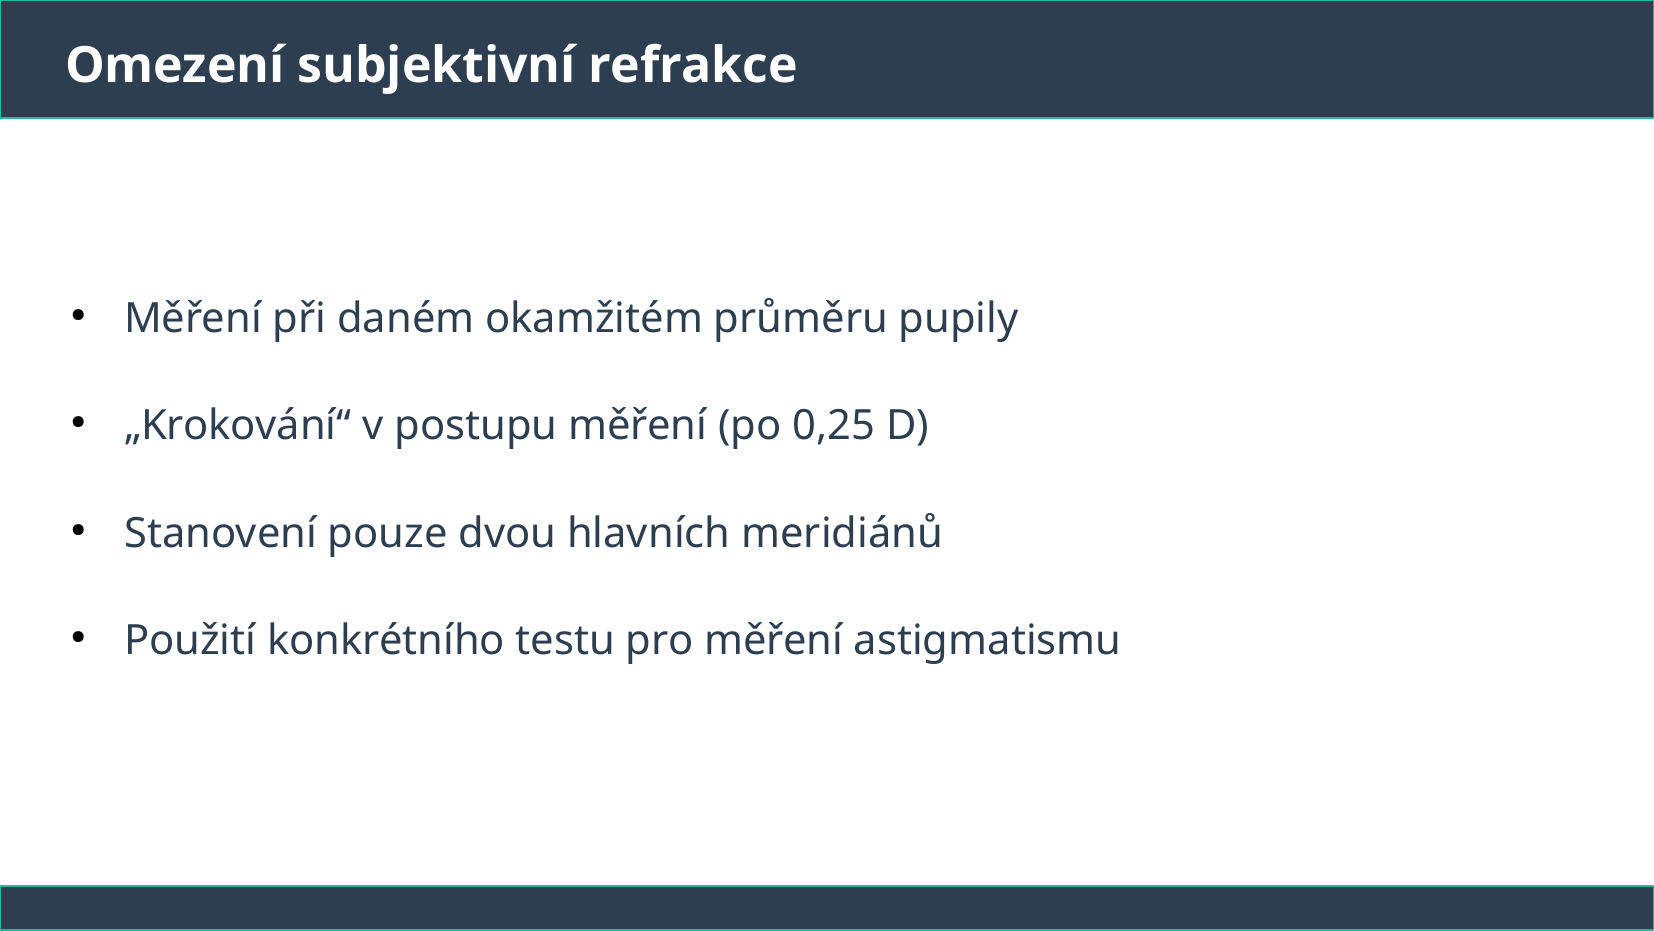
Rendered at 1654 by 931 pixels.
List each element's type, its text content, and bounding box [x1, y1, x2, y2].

title Omezení subjektivní refrakce [64, 7, 1601, 119]
list Měření při daném okamžitém průměru pupily „Krokování“ v postupu měření (po 0,25 D) Stanovení pouze dvou hlavních meridiánů Použití konkrétního testu pro měření astigmatismu [53, 259, 1542, 680]
